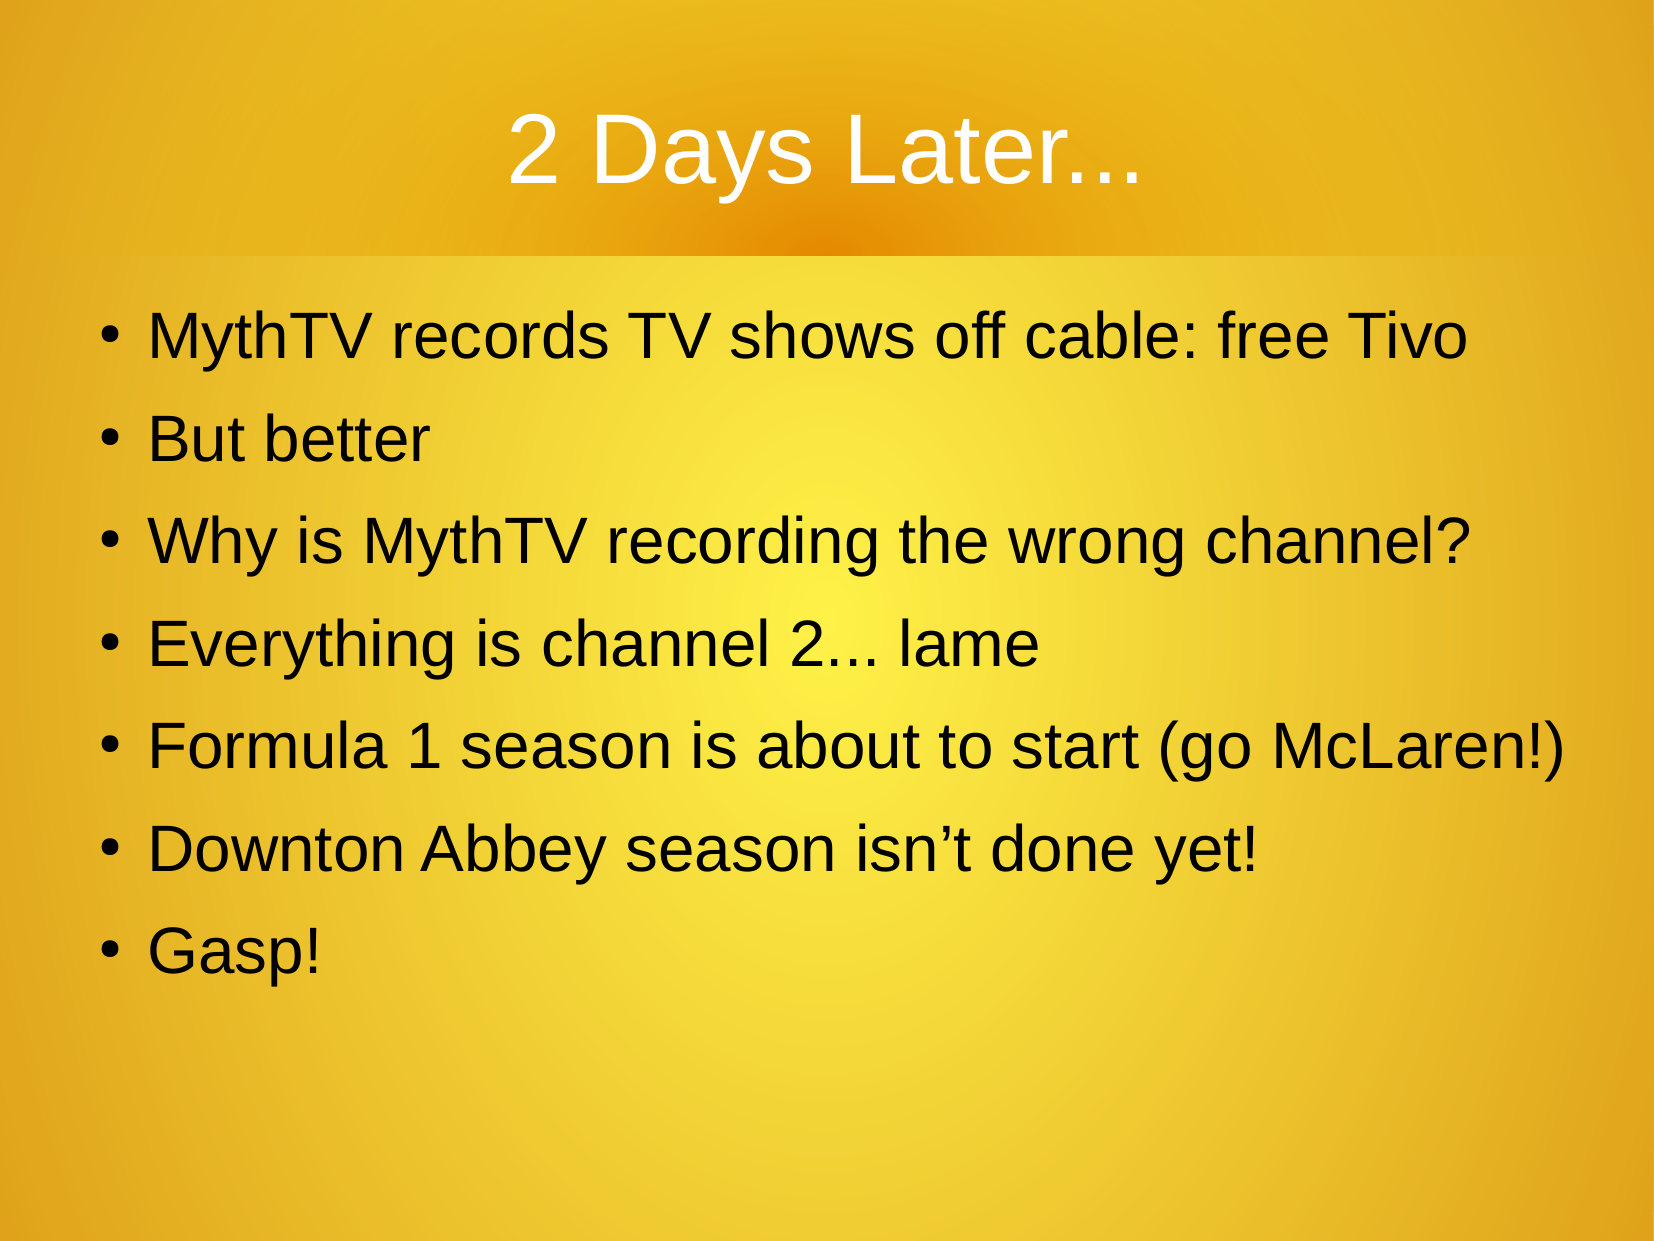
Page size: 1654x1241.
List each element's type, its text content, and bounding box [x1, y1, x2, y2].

title 2 Days Later... [82, 47, 1571, 252]
list MythTV records TV shows off cable: free Tivo But better Why is MythTV recording the wrong channel? Everything is channel 2... lame Formula 1 season is about to start (go McLaren!) Downton Abbey season isn’t done yet! Gasp! [82, 299, 1571, 1019]
